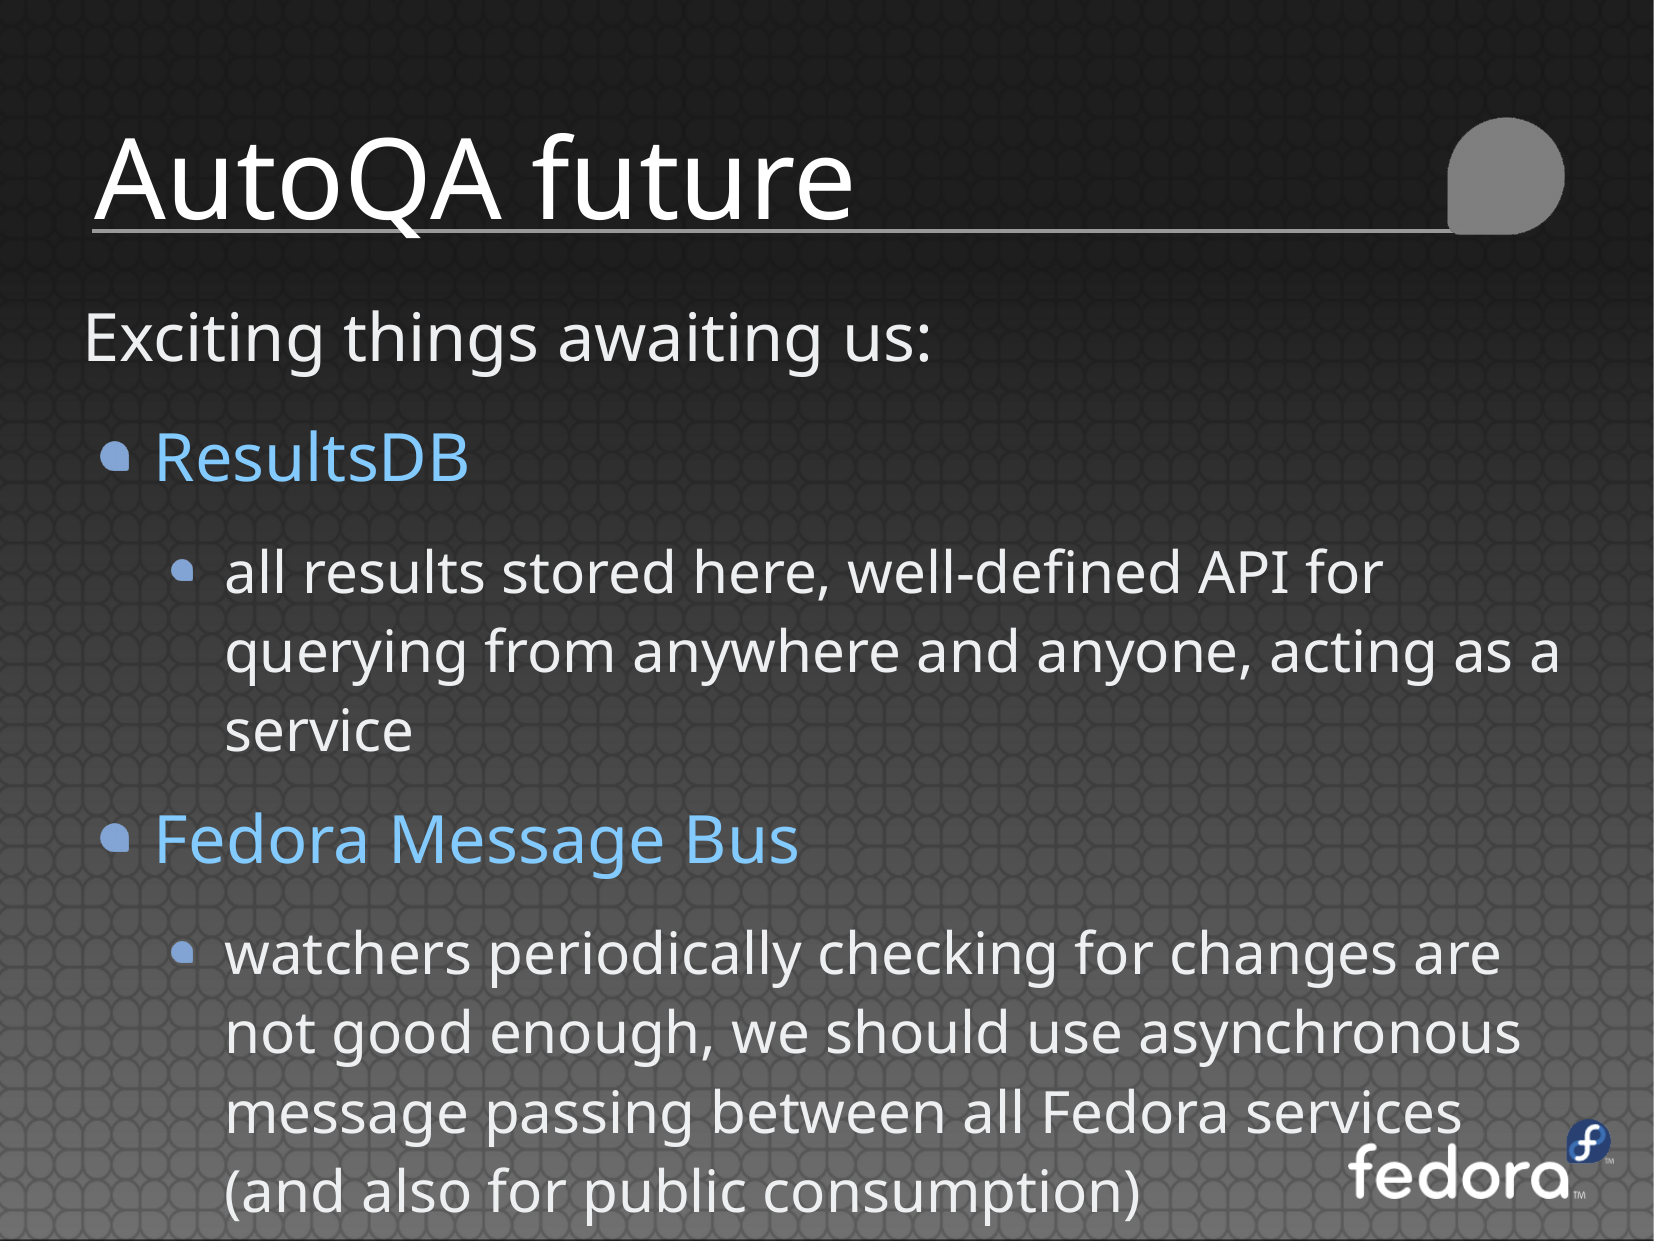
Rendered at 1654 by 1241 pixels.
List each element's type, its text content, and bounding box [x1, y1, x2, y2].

picture [0, 0, 1654, 1241]
title AutoQA future [94, 100, 1426, 251]
list Exciting things awaiting us: ResultsDB all results stored here, well-defined API for querying from anywhere and anyone, acting as a service Fedora Message Bus watchers periodically checking for changes are not good enough, we should use asynchronous message passing between all Fedora services (and also for public consumption) [82, 290, 1571, 1110]
